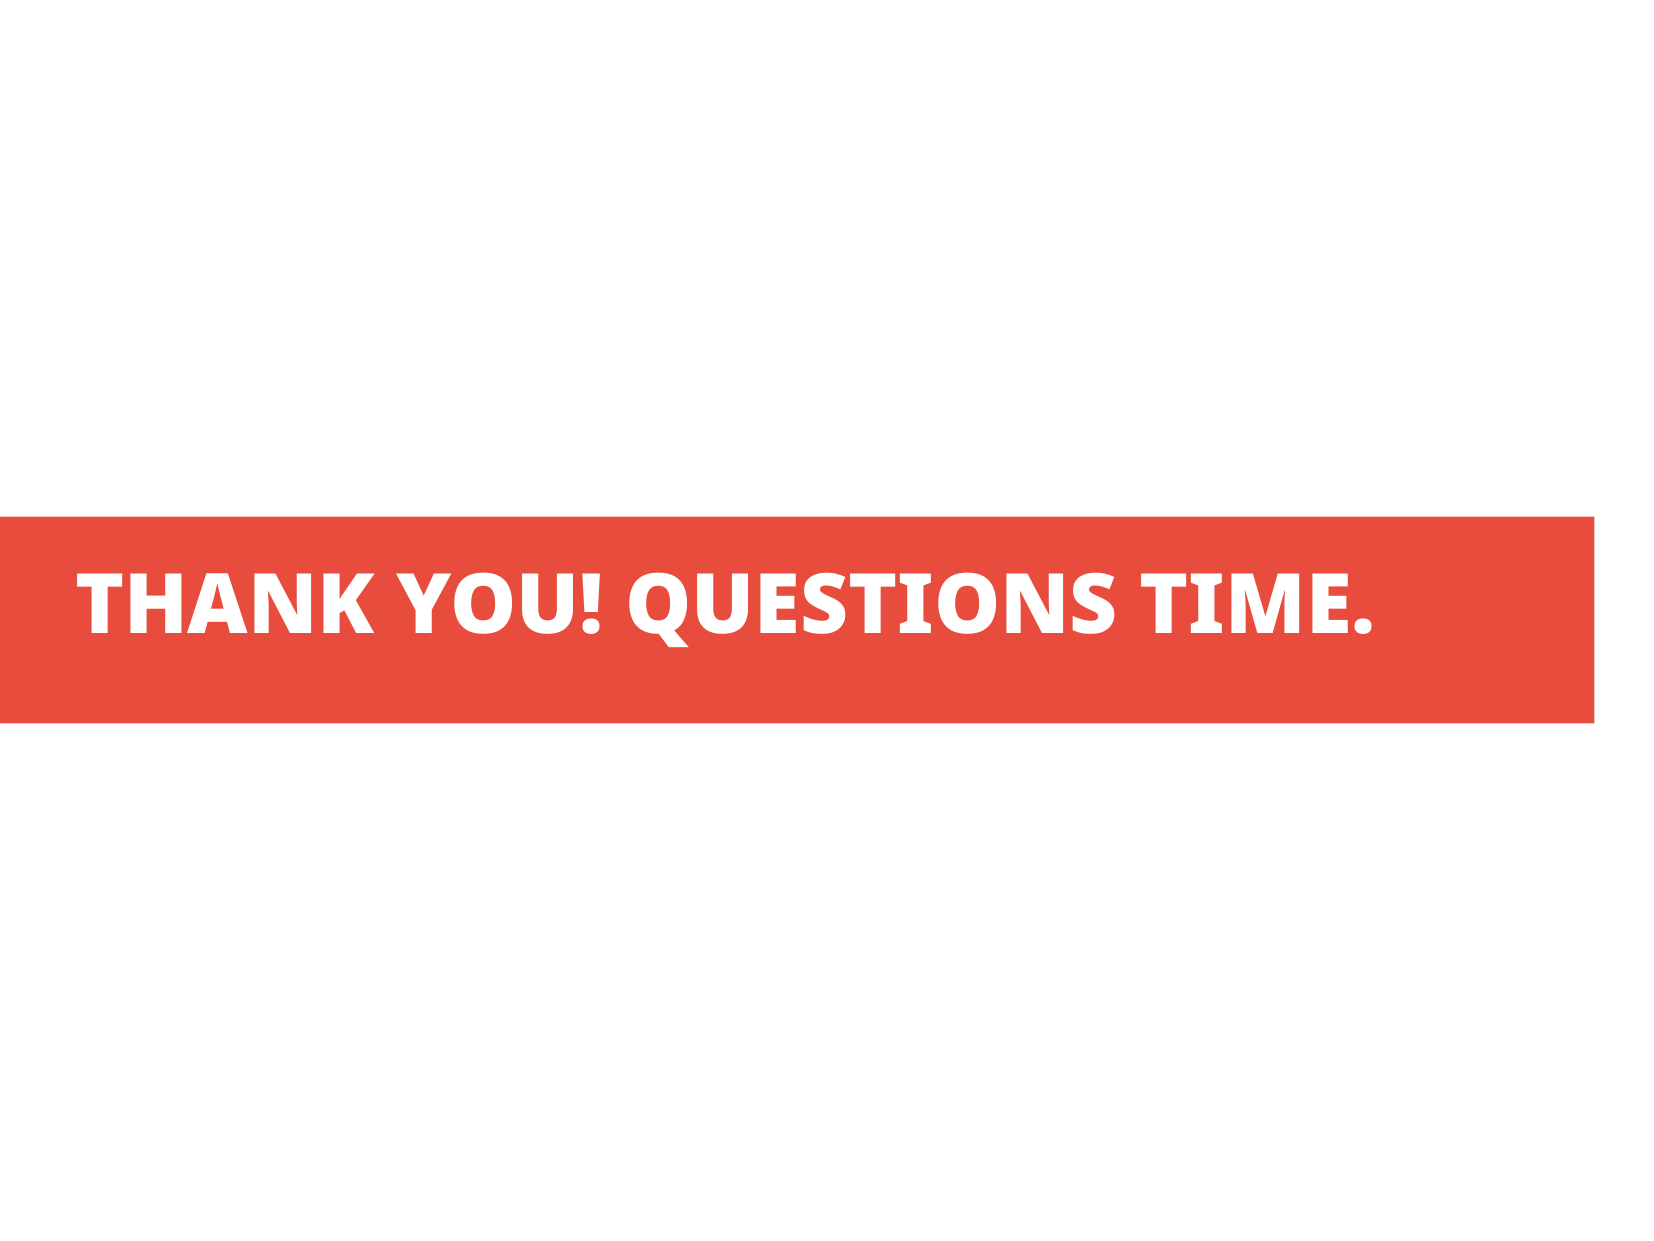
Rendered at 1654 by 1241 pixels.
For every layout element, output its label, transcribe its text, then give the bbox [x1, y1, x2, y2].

title THANK YOU! QUESTIONS TIME. [75, 510, 1611, 658]
